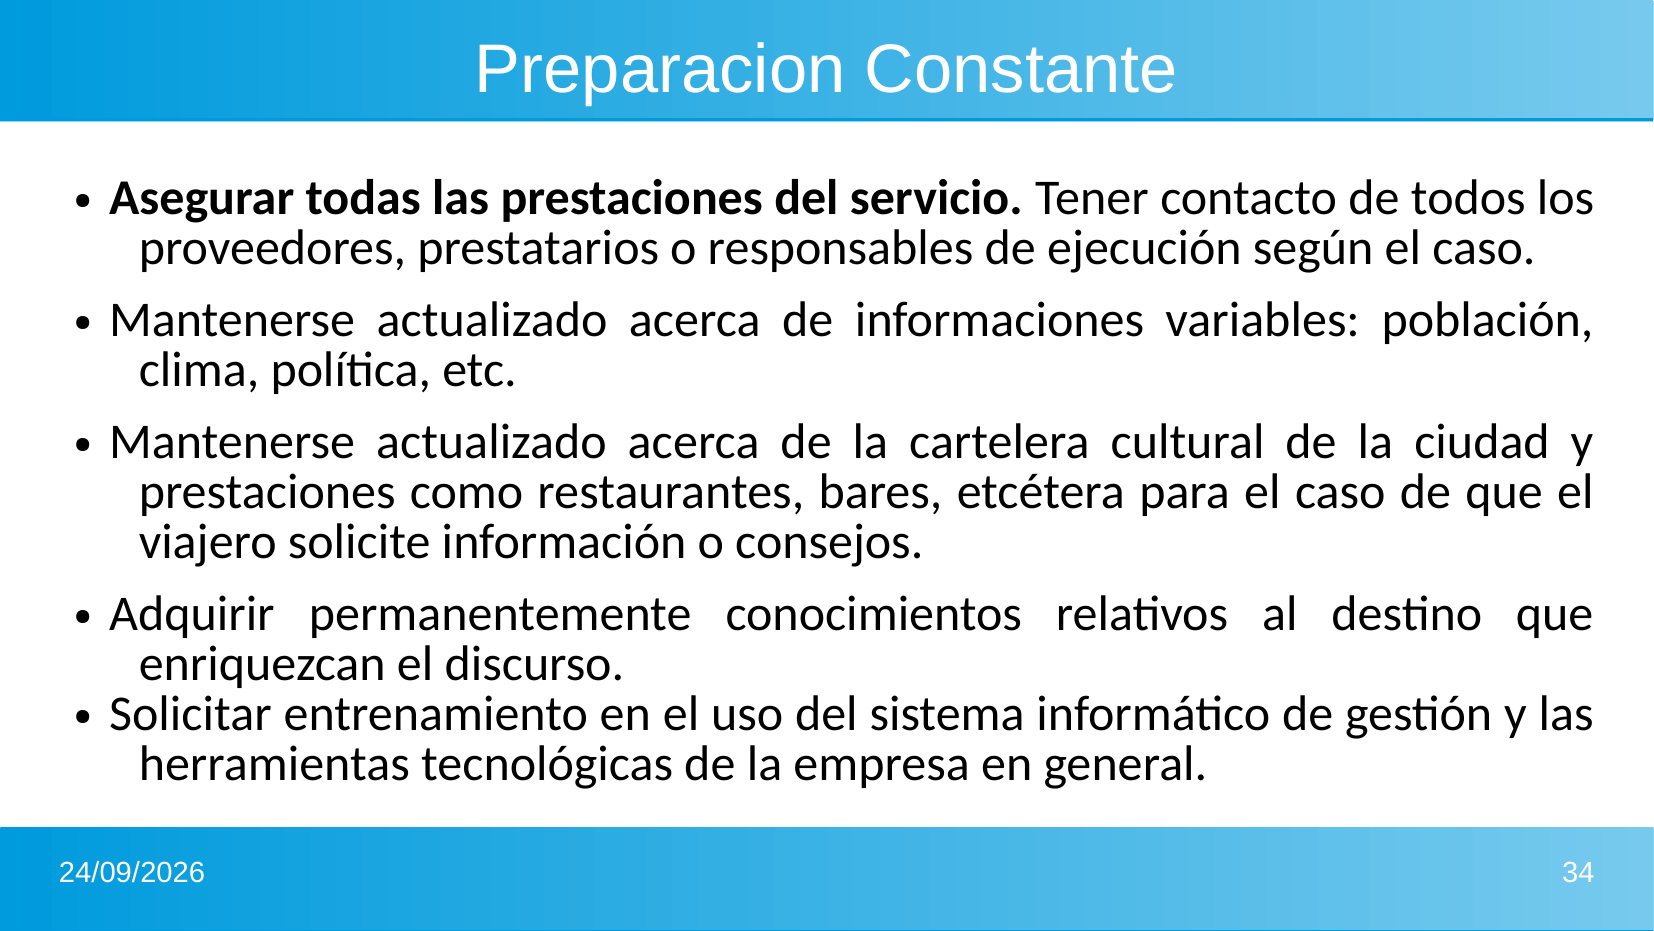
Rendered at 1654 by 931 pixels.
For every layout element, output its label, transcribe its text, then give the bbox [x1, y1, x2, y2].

title Preparacion Constante [58, 29, 1595, 108]
list Asegurar todas las prestaciones del servicio. Tener contacto de todos los proveedores, prestatarios o responsables de ejecución según el caso. Mantenerse actualizado acerca de informaciones variables: población, clima, política, etc. Mantenerse actualizado acerca de la cartelera cultural de la ciudad y prestaciones como restaurantes, bares, etcétera para el caso de que el viajero solicite información o consejos. Adquirir permanentemente conocimientos relativos al destino que enriquezcan el discurso. Solicitar entrenamiento en el uso del sistema informático de gestión y las herramientas tecnológicas de la empresa en general. [58, 177, 1595, 768]
